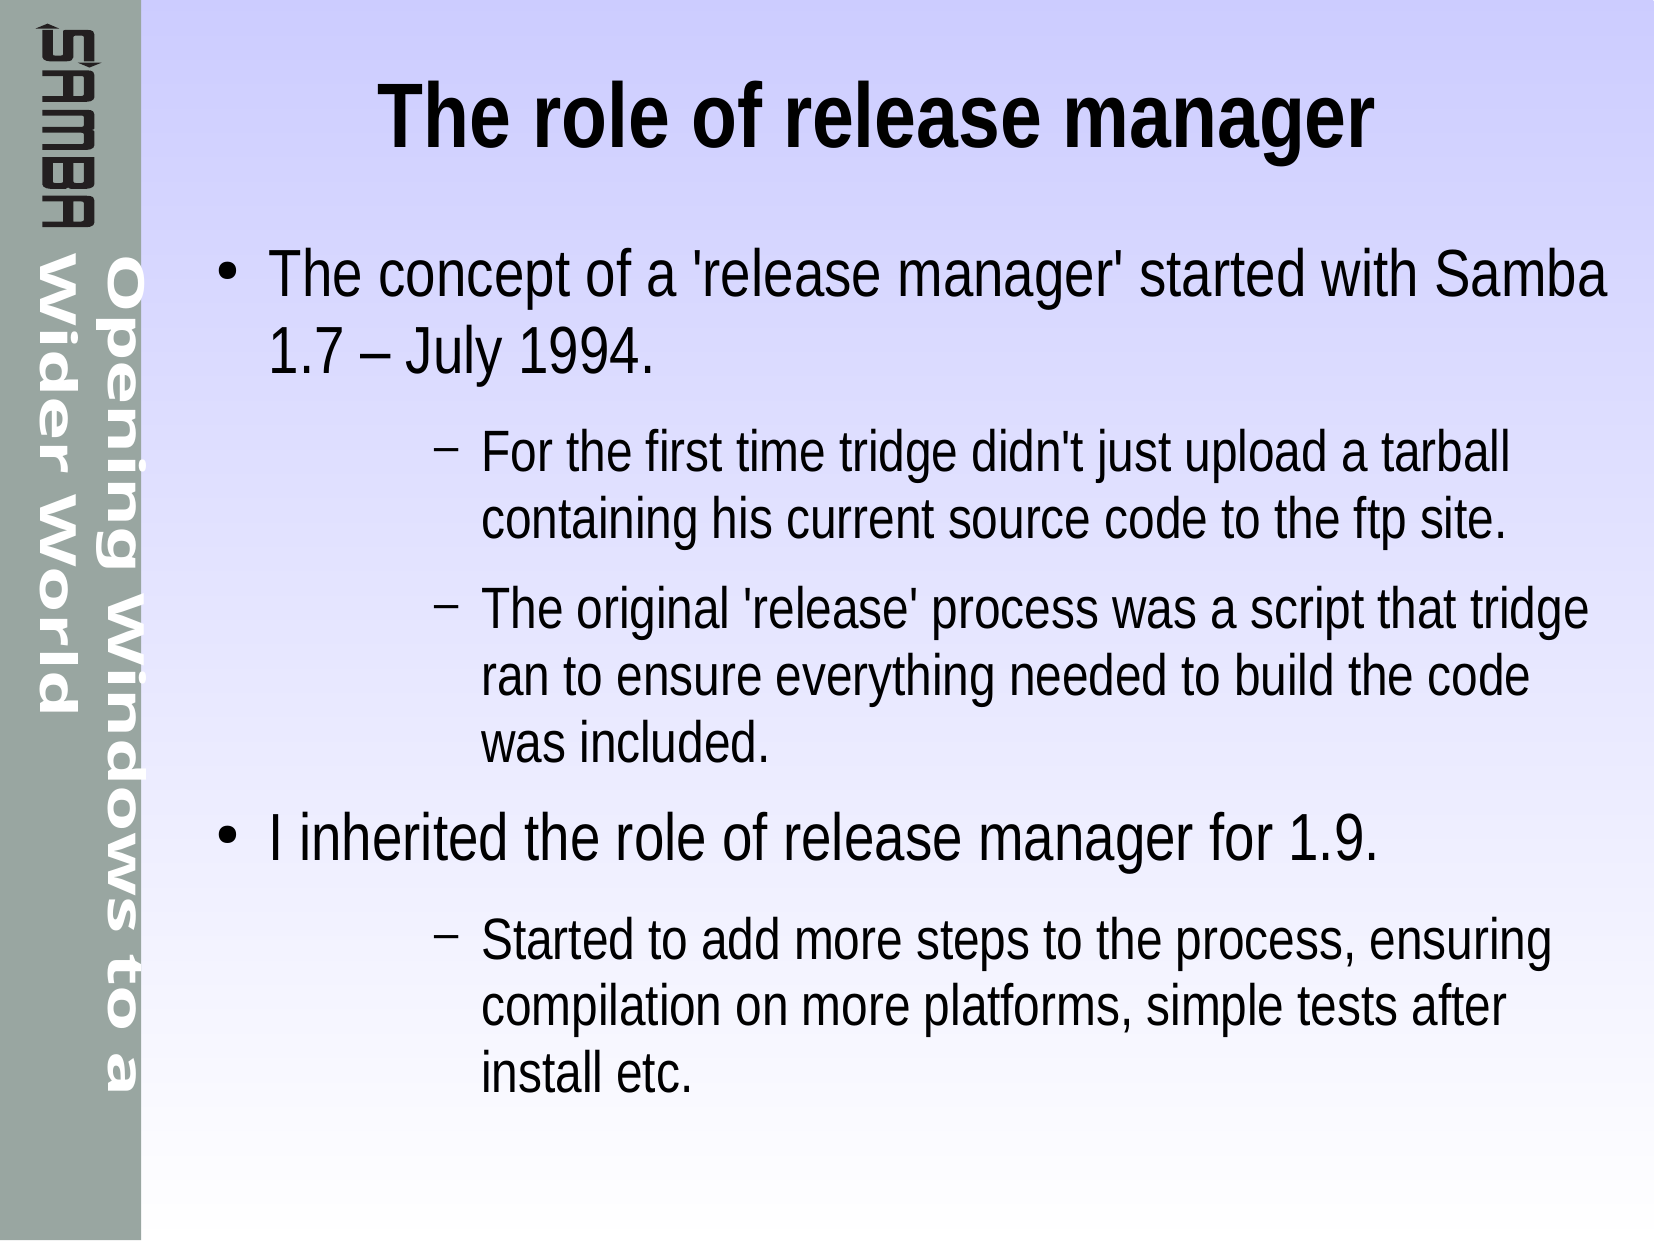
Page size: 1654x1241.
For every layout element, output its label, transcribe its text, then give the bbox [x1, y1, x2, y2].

list The concept of a 'release manager' started with Samba 1.7 – July 1994. For the first time tridge didn't just upload a tarball containing his current source code to the ftp site. The original 'release' process was a script that tridge ran to ensure everything needed to build the code was included. I inherited the role of release manager for 1.9. Started to add more steps to the process, ensuring compilation on more platforms, simple tests after install etc. [197, 234, 1610, 1143]
title The role of release manager [171, 11, 1584, 219]
